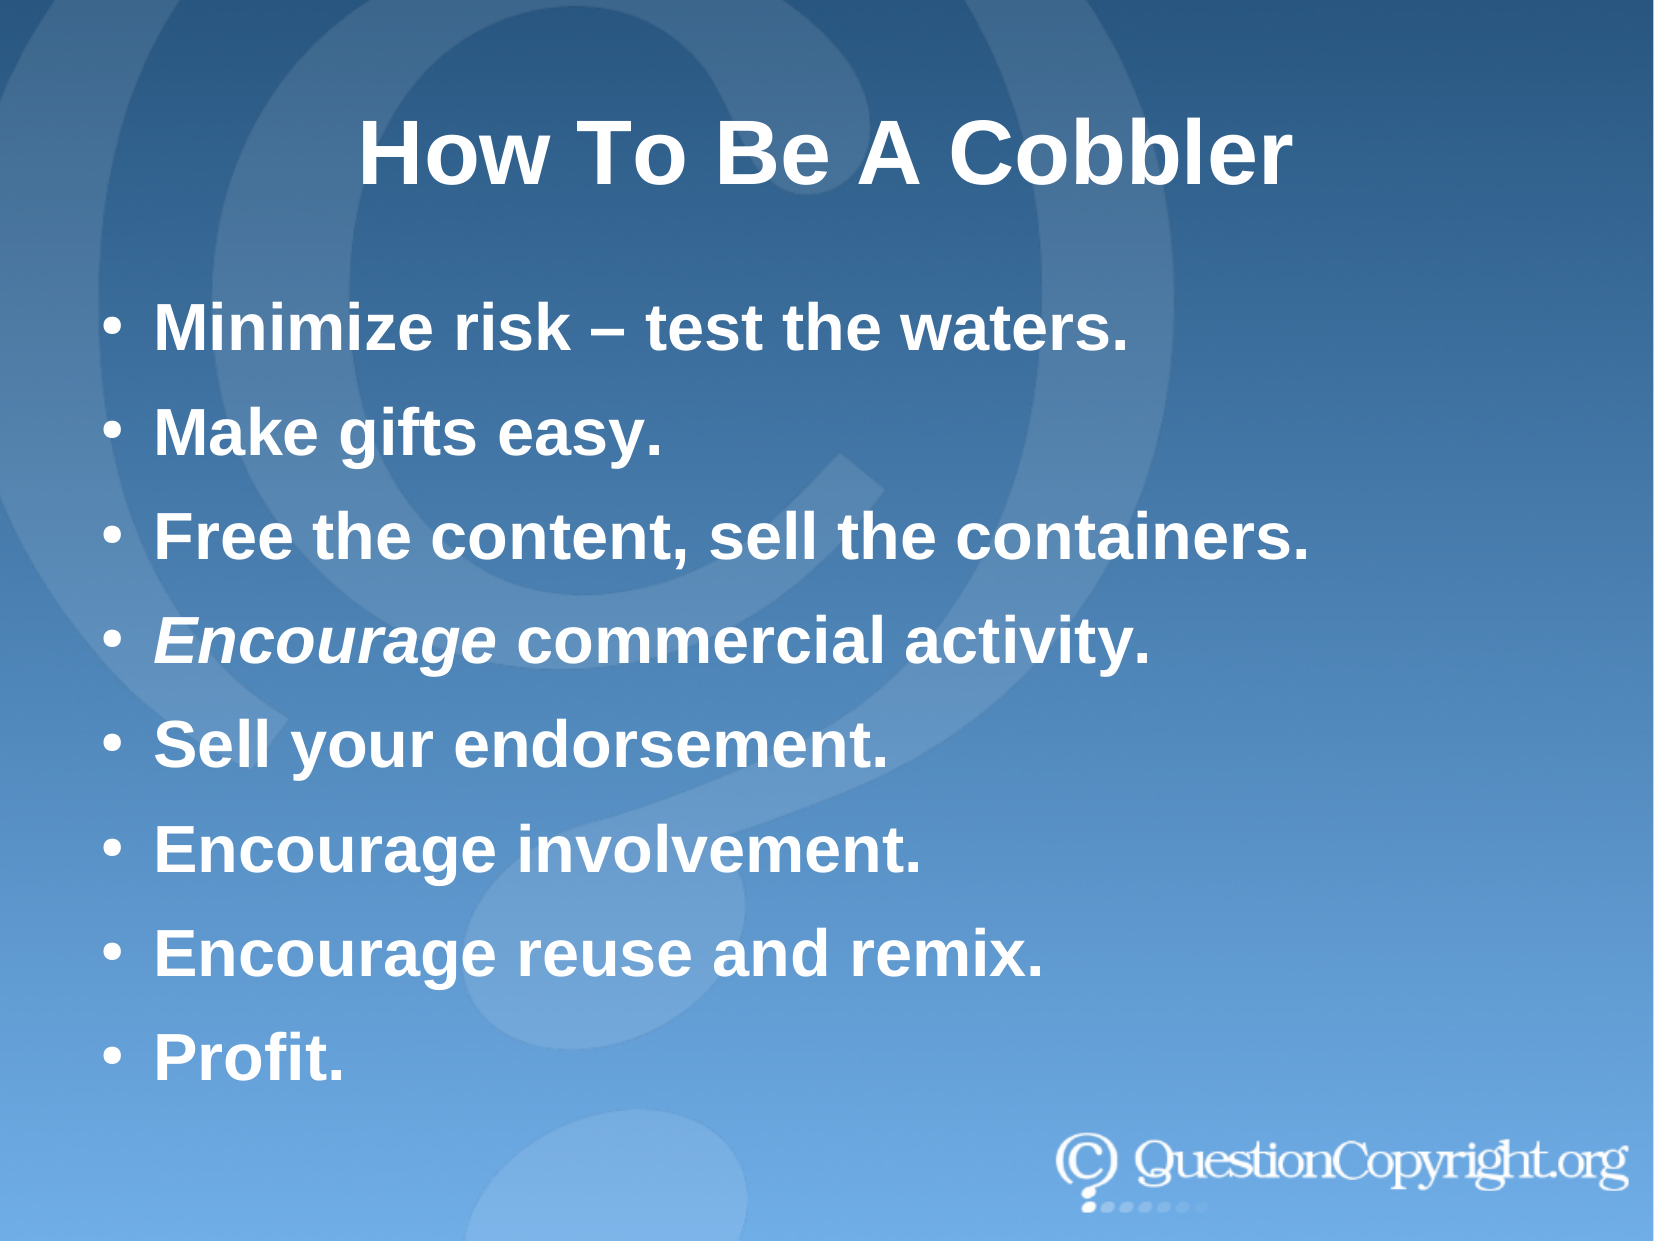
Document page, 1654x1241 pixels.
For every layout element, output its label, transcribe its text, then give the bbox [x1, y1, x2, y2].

picture [0, 0, 1654, 1241]
list Minimize risk – test the waters. Make gifts easy. Free the content, sell the containers. Encourage commercial activity. Sell your endorsement. Encourage involvement. Encourage reuse and remix. Profit. [82, 290, 1571, 1096]
title How To Be A Cobbler [82, 49, 1571, 257]
